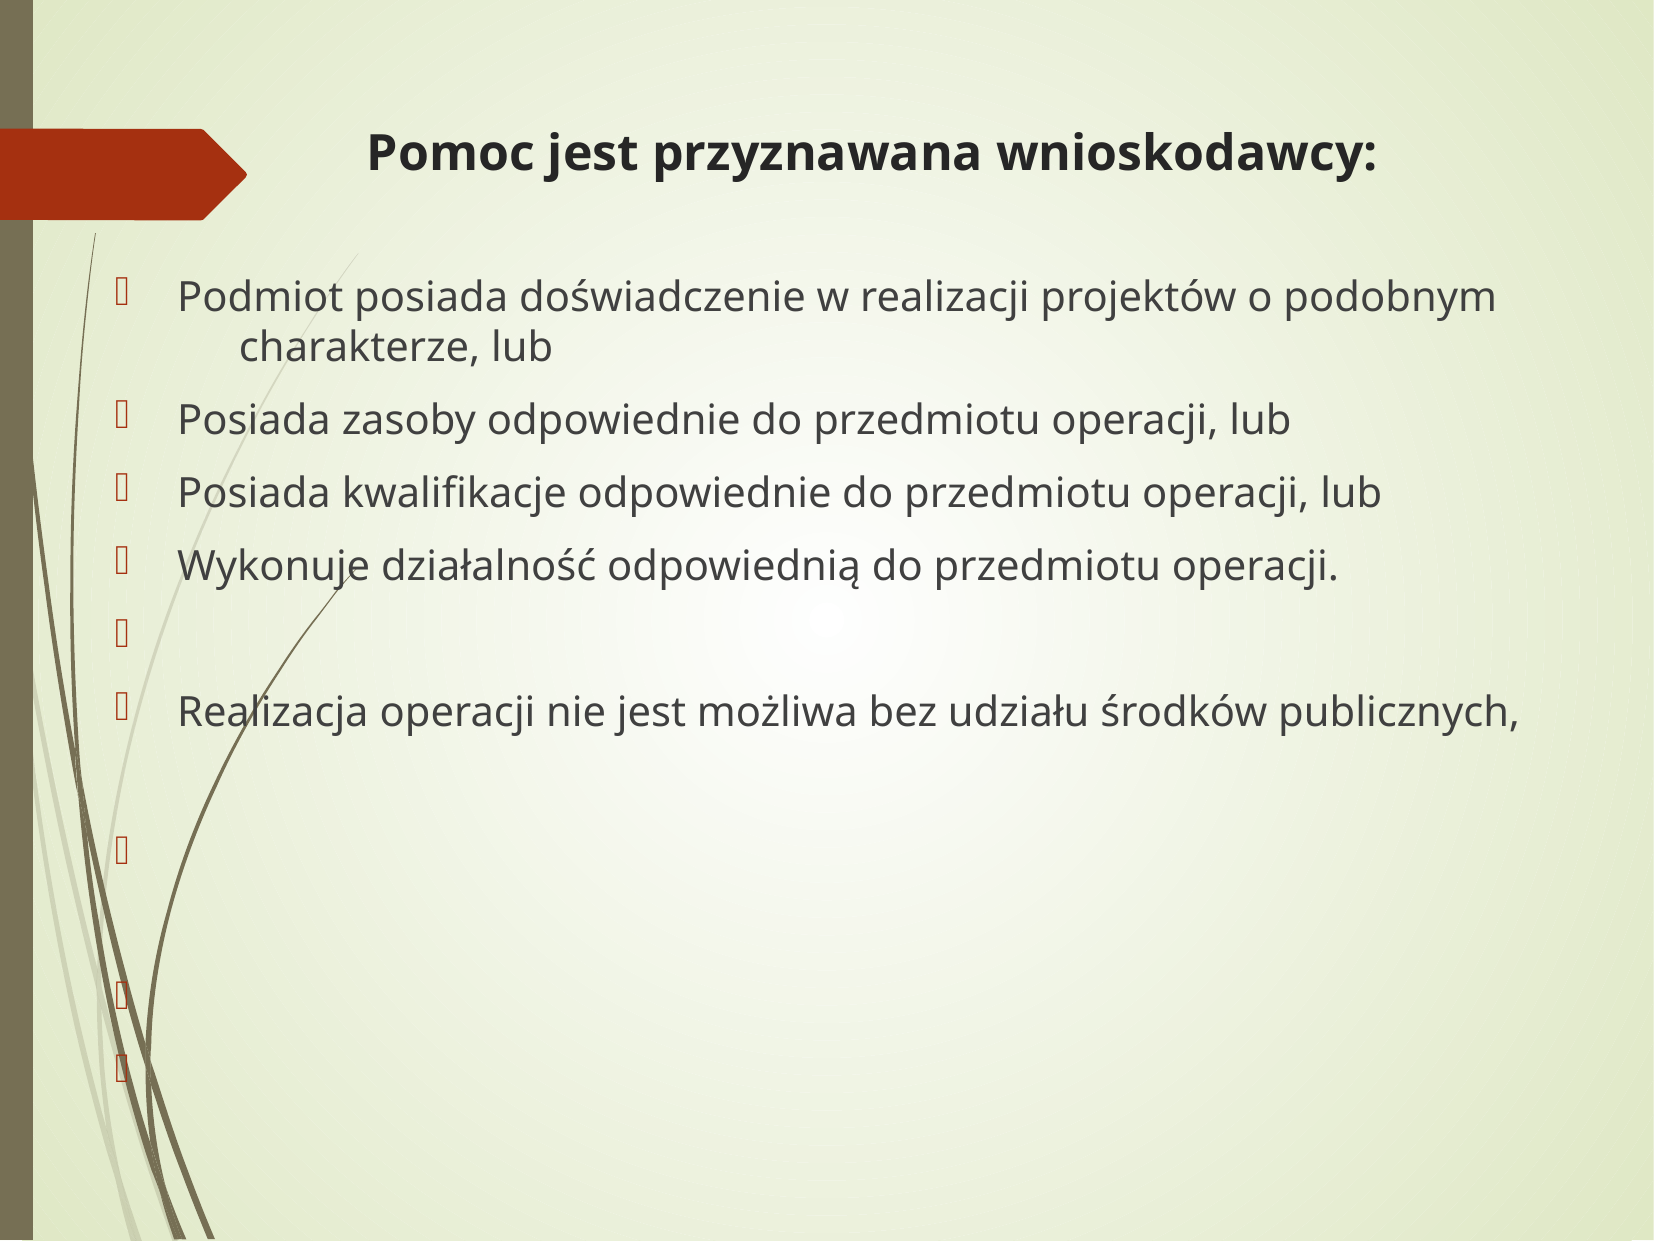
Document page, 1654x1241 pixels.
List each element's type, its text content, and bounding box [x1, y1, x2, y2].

title Pomoc jest przyznawana wnioskodawcy: [351, 112, 1544, 211]
list Podmiot posiada doświadczenie w realizacji projektów o podobnym charakterze, lub Posiada zasoby odpowiednie do przedmiotu operacji, lub Posiada kwalifikacje odpowiednie do przedmiotu operacji, lub Wykonuje działalność odpowiednią do przedmiotu operacji. Realizacja operacji nie jest możliwa bez udziału środków publicznych, [99, 262, 1544, 1069]
